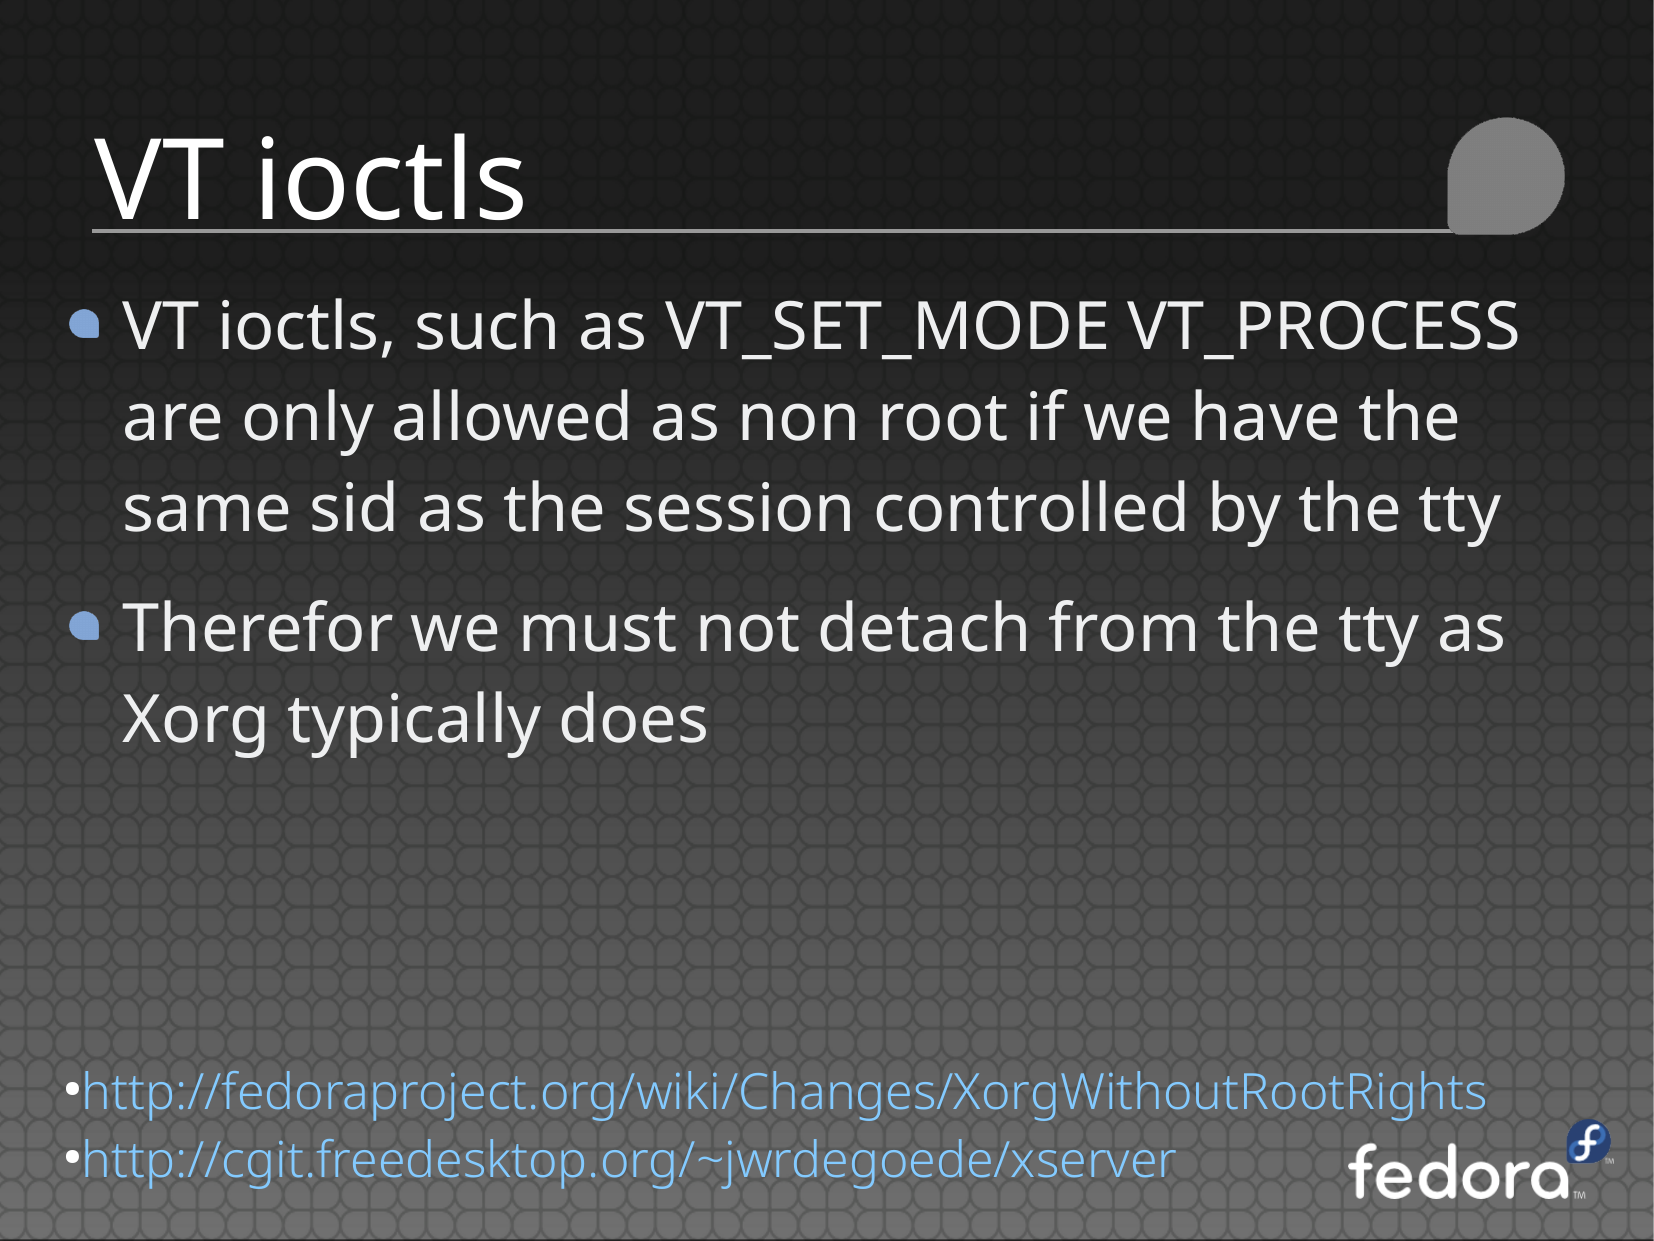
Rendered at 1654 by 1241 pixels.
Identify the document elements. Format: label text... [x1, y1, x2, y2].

list VT ioctls, such as VT_SET_MODE VT_PROCESS are only allowed as non root if we have the same sid as the session controlled by the tty Therefor we must not detach from the tty as Xorg typically does [52, 278, 1630, 1083]
text_box http://fedoraproject.org/wiki/Changes/XorgWithoutRootRights http://cgit.freedesktop.org/~jwrdegoede/xserver [48, 1048, 1626, 1203]
picture [0, 0, 1654, 1241]
title VT ioctls [94, 100, 1426, 251]
